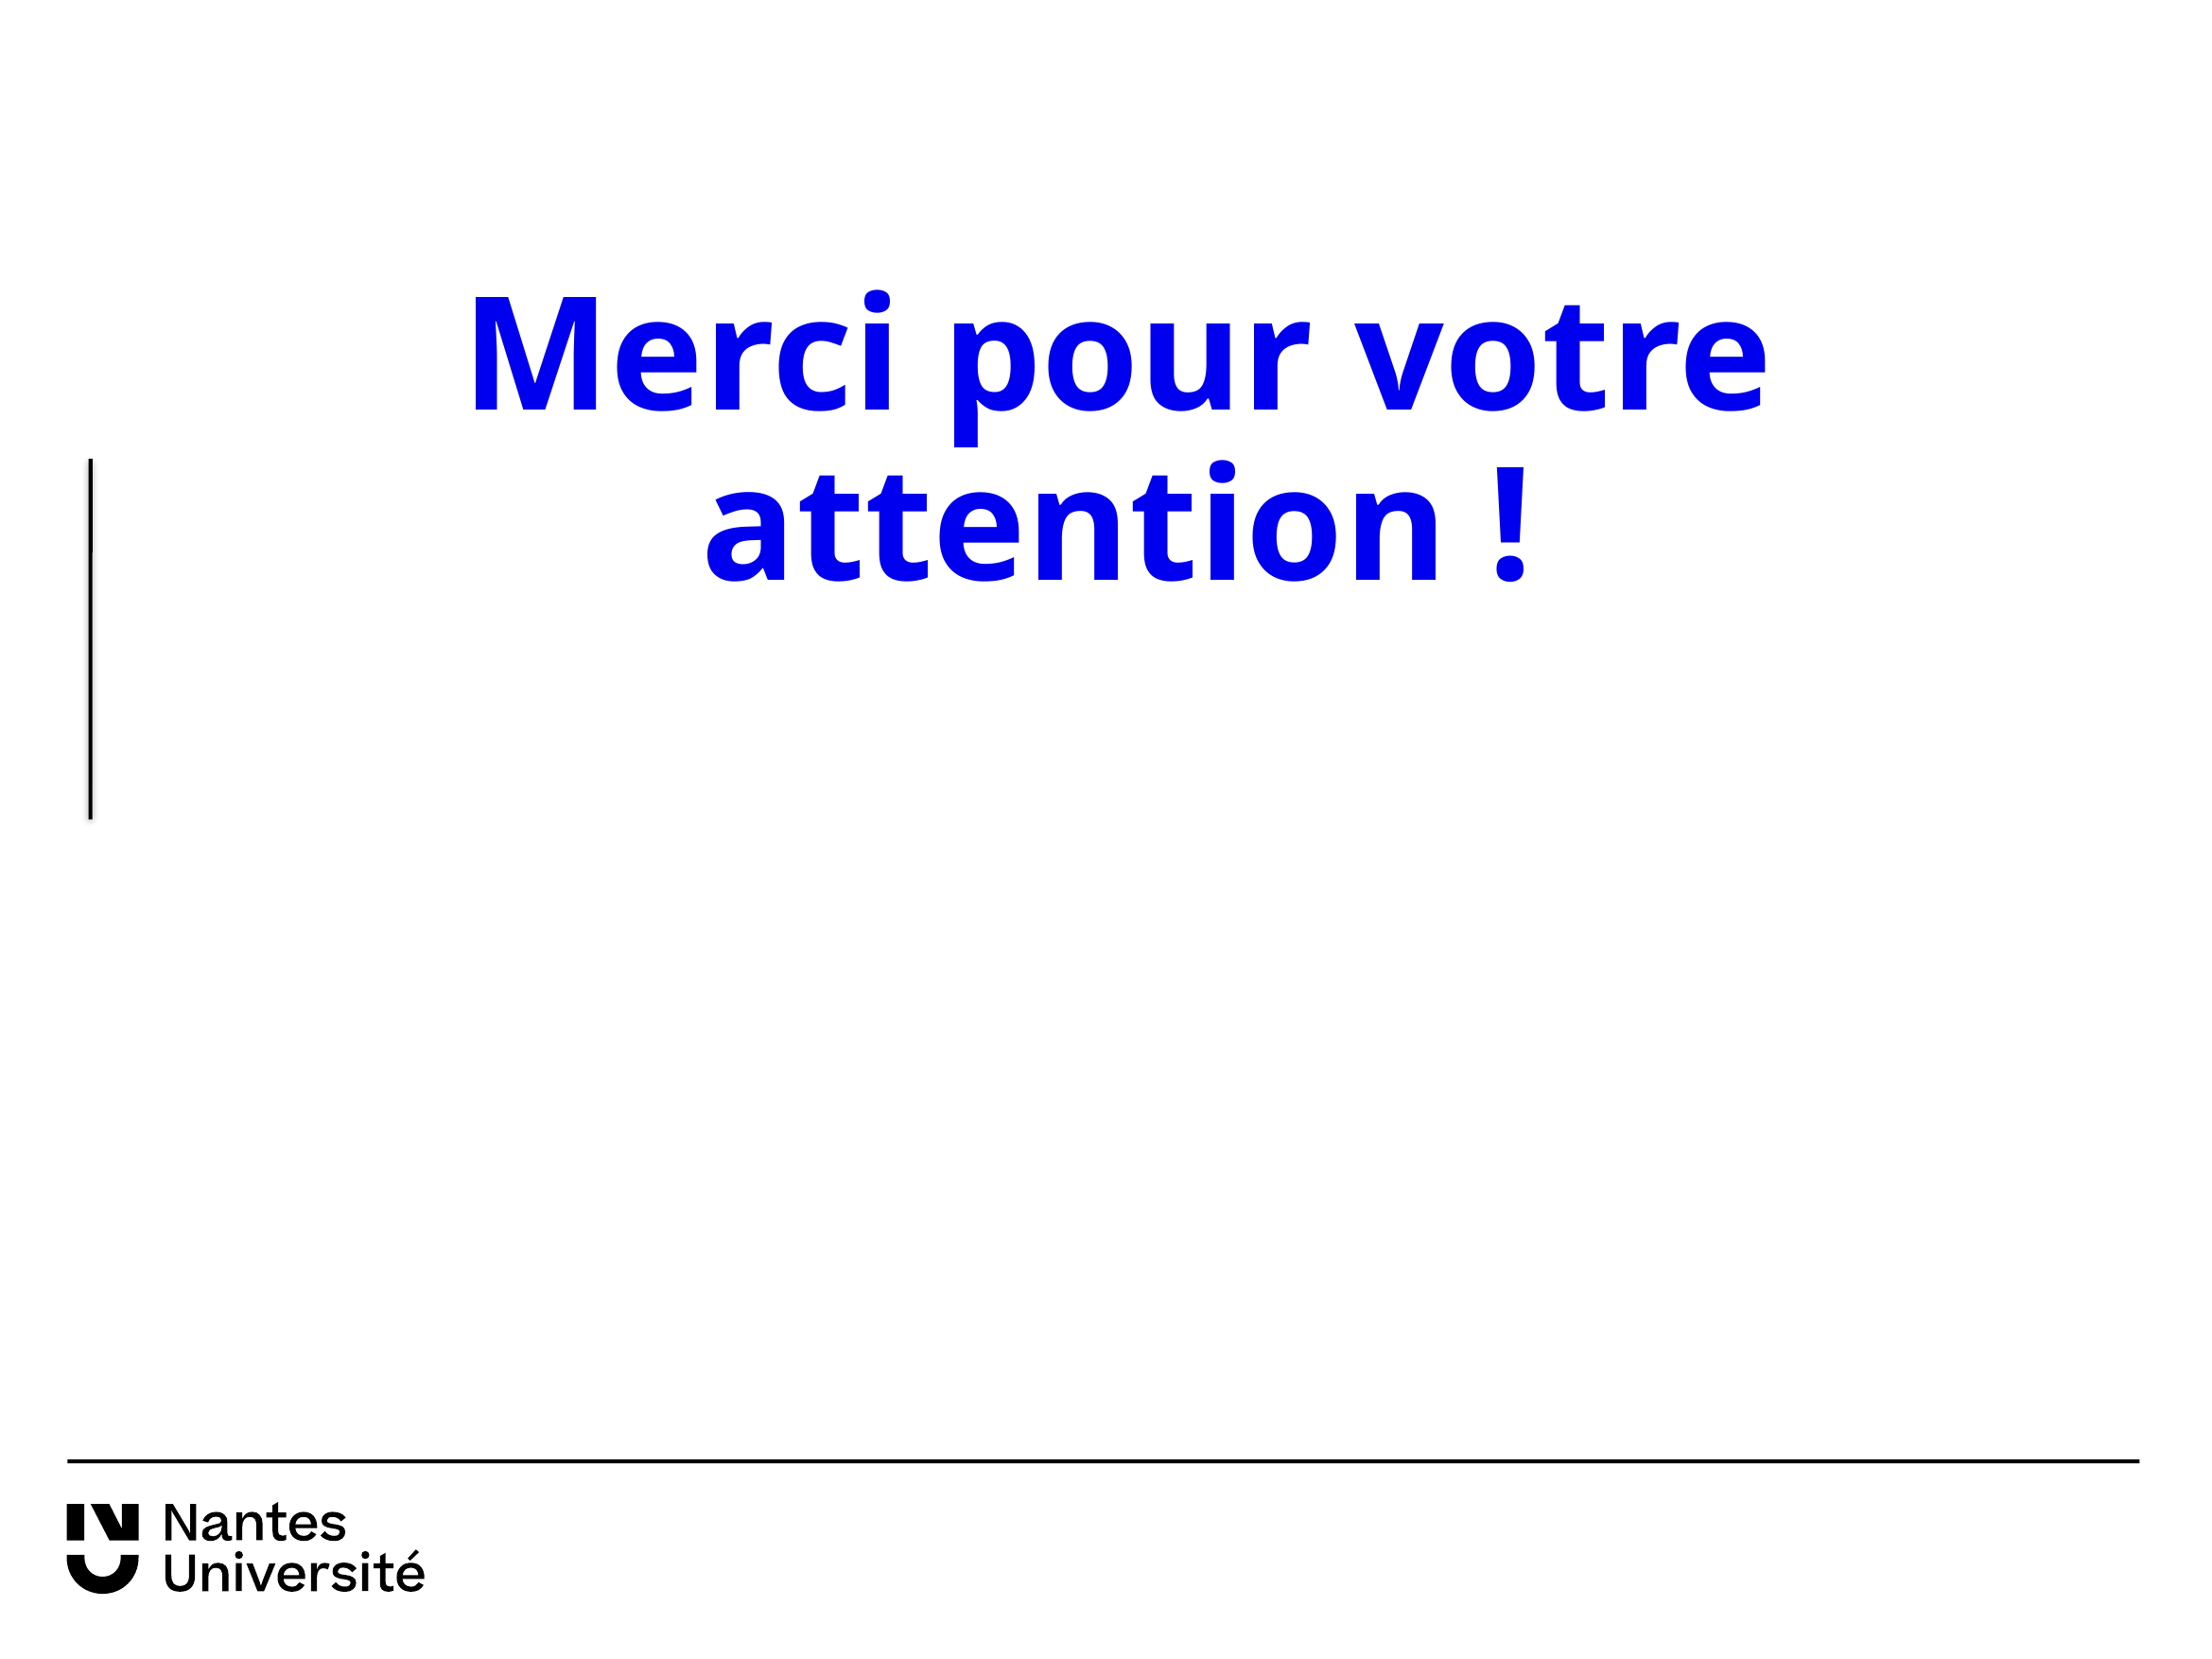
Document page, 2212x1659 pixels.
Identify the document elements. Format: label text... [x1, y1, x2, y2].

list Merci pour votre attention ! [115, 273, 2052, 1631]
